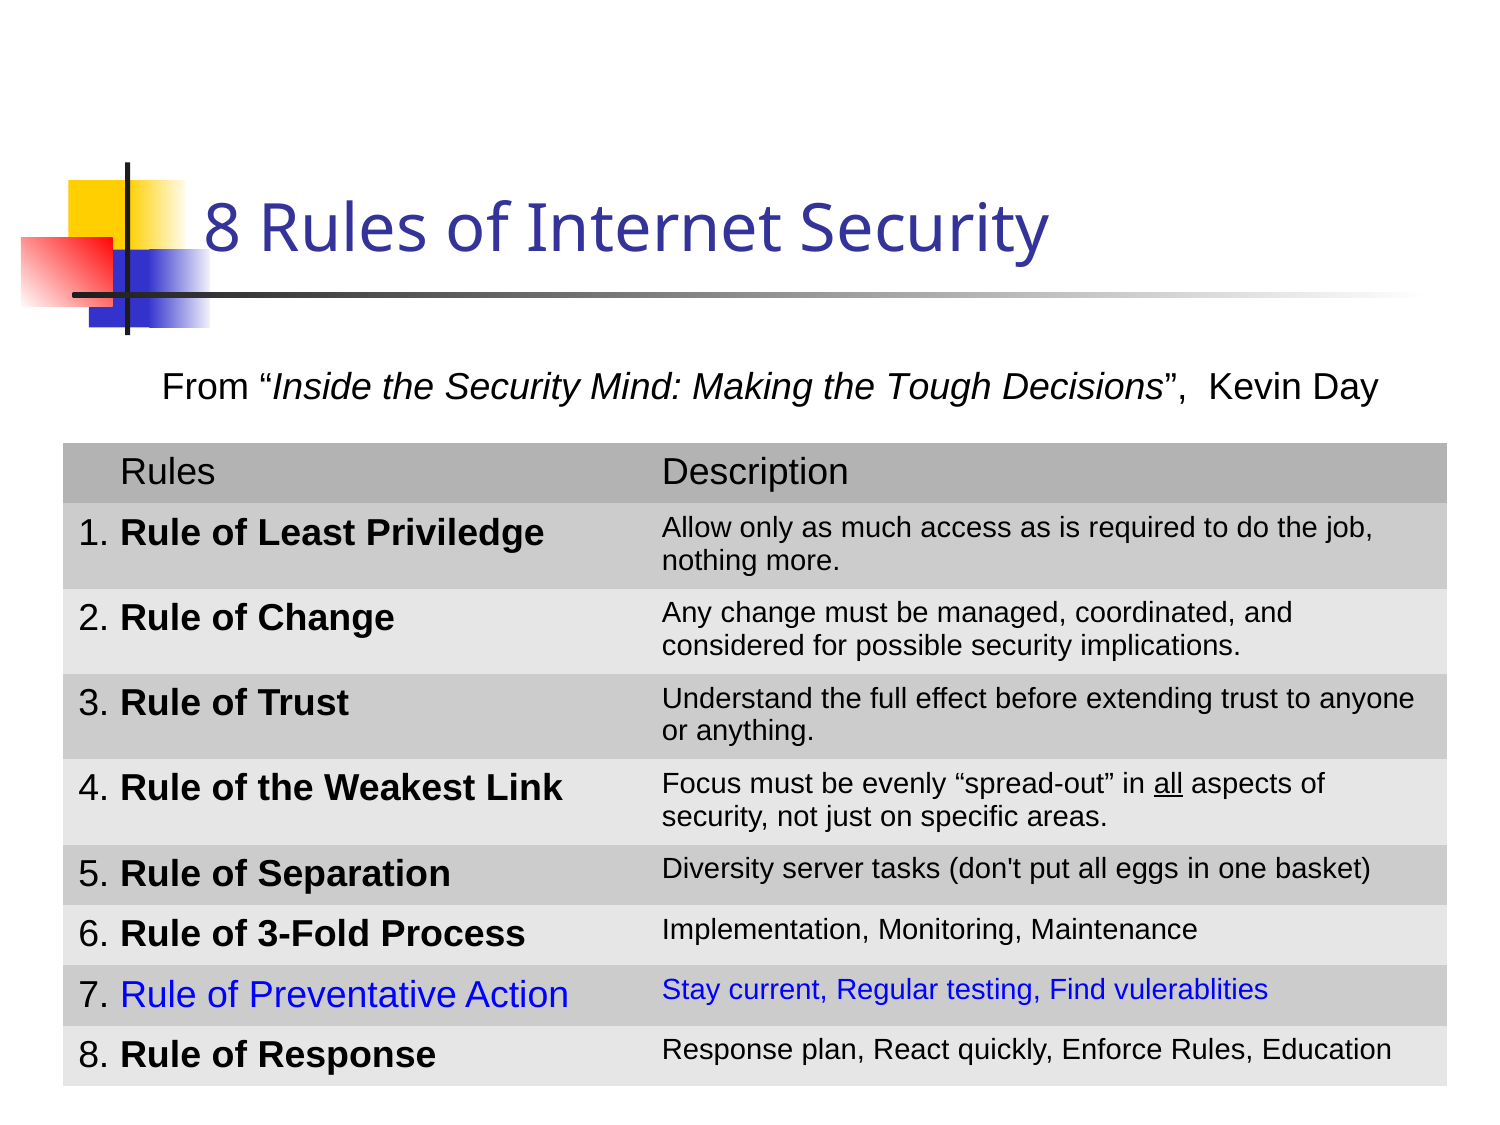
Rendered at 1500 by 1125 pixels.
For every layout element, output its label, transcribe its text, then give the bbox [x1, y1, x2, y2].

table_cell 7. Rule of Preventative Action [63, 965, 647, 1026]
table_header Rules [63, 443, 647, 503]
title 8 Rules of Internet Security [188, 35, 1468, 276]
table_cell Allow only as much access as is required to do the job, nothing more. [647, 503, 1447, 589]
table_cell Understand the full effect before extending trust to anyone or anything. [647, 674, 1447, 759]
table_cell 1. Rule of Least Priviledge [63, 503, 647, 589]
table_cell Response plan, React quickly, Enforce Rules, Education [647, 1026, 1447, 1086]
table_cell 3. Rule of Trust [63, 674, 647, 759]
table_cell 6. Rule of 3-Fold Process [63, 905, 647, 965]
table_cell 2. Rule of Change [63, 589, 647, 674]
table_cell Implementation, Monitoring, Maintenance [647, 905, 1447, 965]
table_cell 4. Rule of the Weakest Link [63, 759, 647, 845]
table_cell Any change must be managed, coordinated, and considered for possible security implications. [647, 589, 1447, 674]
table_cell Diversity server tasks (don't put all eggs in one basket) [647, 845, 1447, 905]
table_cell Focus must be evenly “spread-out” in all aspects of security, not just on specific areas. [647, 759, 1447, 845]
table_header Description [647, 443, 1447, 503]
table_cell 5. Rule of Separation [63, 845, 647, 905]
table_cell 8. Rule of Response [63, 1026, 647, 1086]
text_box From “Inside the Security Mind: Making the Tough Decisions”, Kevin Day [146, 354, 1394, 415]
table_cell Stay current, Regular testing, Find vulerablities [647, 965, 1447, 1026]
